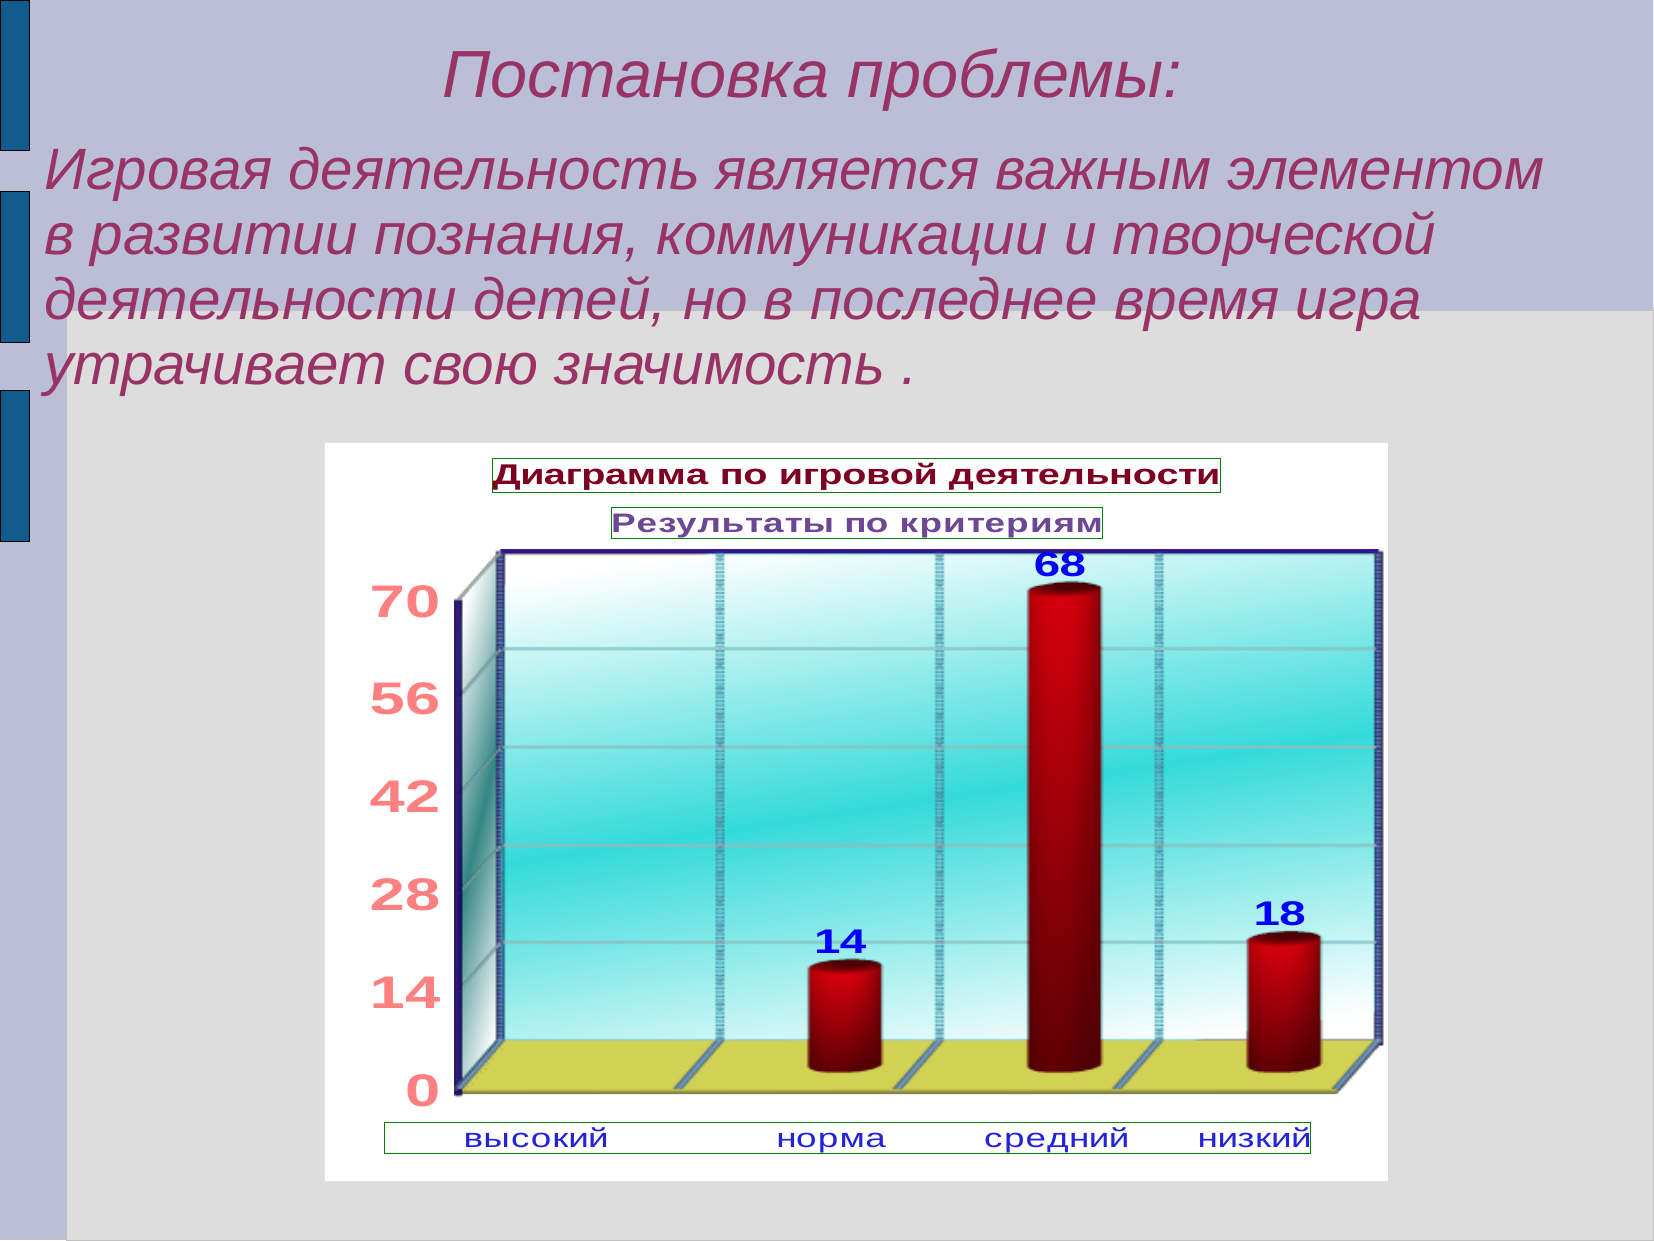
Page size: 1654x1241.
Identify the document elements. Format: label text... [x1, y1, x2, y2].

picture [324, 442, 1388, 1182]
text_box Постановка проблемы: Игровая деятельность является важным элементом в развитии познания, коммуникации и творческой деятельности детей, но в последнее время игра утрачивает свою значимость . [29, 29, 1595, 450]
